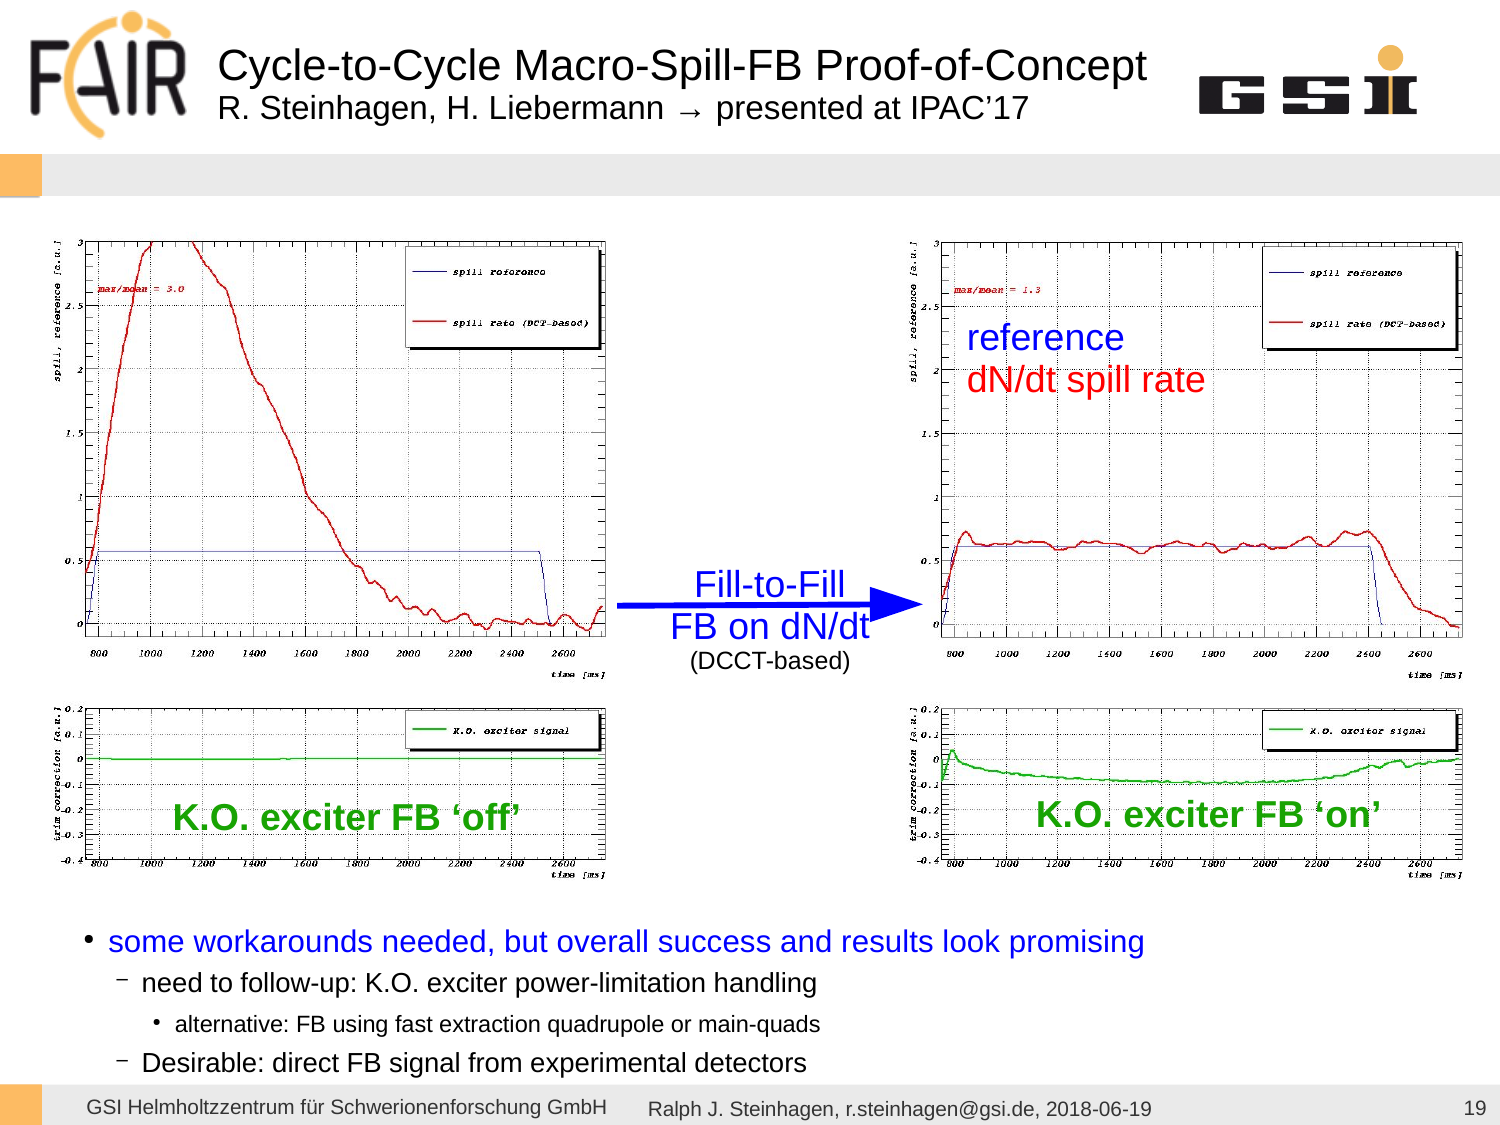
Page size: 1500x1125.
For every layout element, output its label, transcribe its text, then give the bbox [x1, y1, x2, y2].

picture [13, 219, 629, 894]
list some workarounds needed, but overall success and results look promising need to follow-up: K.O. exciter power-limitation handling alternative: FB using fast extraction quadrupole or main-quads Desirable: direct FB signal from experimental detectors [75, 921, 1425, 1080]
picture [1197, 42, 1419, 117]
text_box K.O. exciter FB ‘on’ [1021, 785, 1397, 843]
text_box reference dN/dt spill rate [952, 309, 1221, 409]
picture [869, 220, 1486, 894]
text_box K.O. exciter FB ‘off’ [157, 788, 537, 846]
title Cycle-to-Cycle Macro-Spill-FB Proof-of-Concept R. Steinhagen, H. Liebermann → presented at IPAC’17 [217, 16, 1189, 152]
picture [30, 9, 187, 141]
